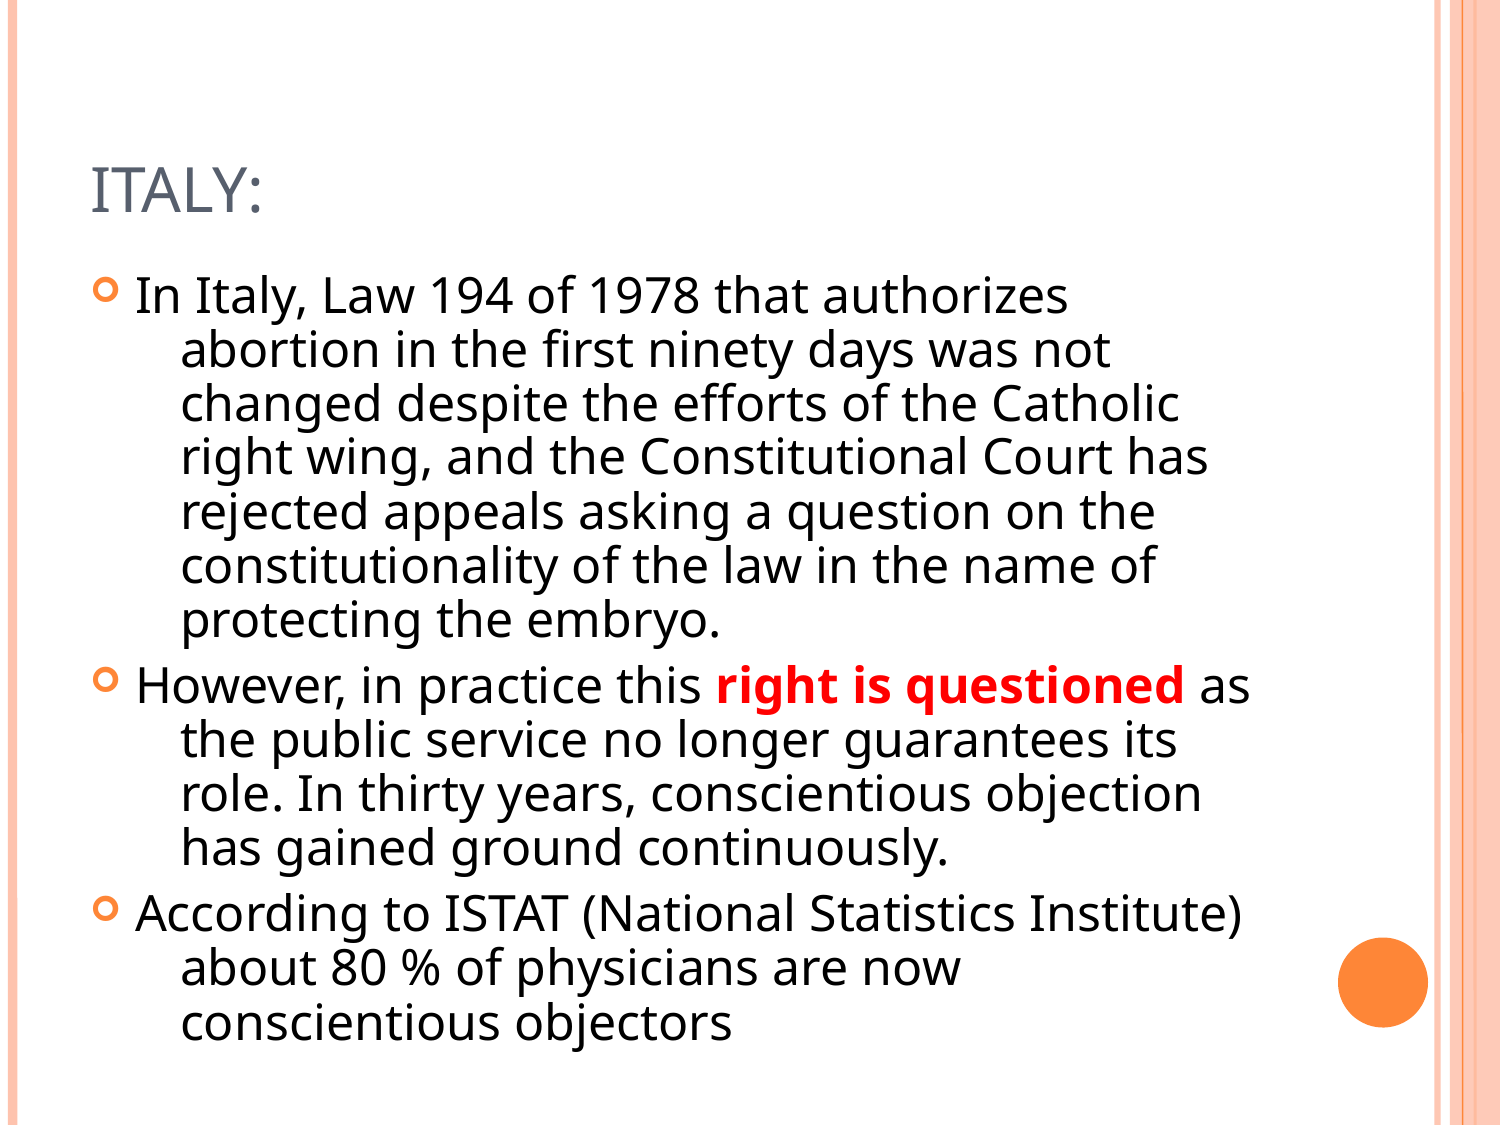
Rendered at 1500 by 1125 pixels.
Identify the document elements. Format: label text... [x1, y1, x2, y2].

list In Italy, Law 194 of 1978 that authorizes abortion in the first ninety days was not changed despite the efforts of the Catholic right wing, and the Constitutional Court has rejected appeals asking a question on the constitutionality of the law in the name of protecting the embryo. However, in practice this right is questioned as the public service no longer guarantees its role. In thirty years, conscientious objection has gained ground continuously. According to ISTAT (National Statistics Institute) about 80 % of physicians are now conscientious objectors [75, 262, 1300, 1062]
title Italy: [75, 45, 1300, 233]
